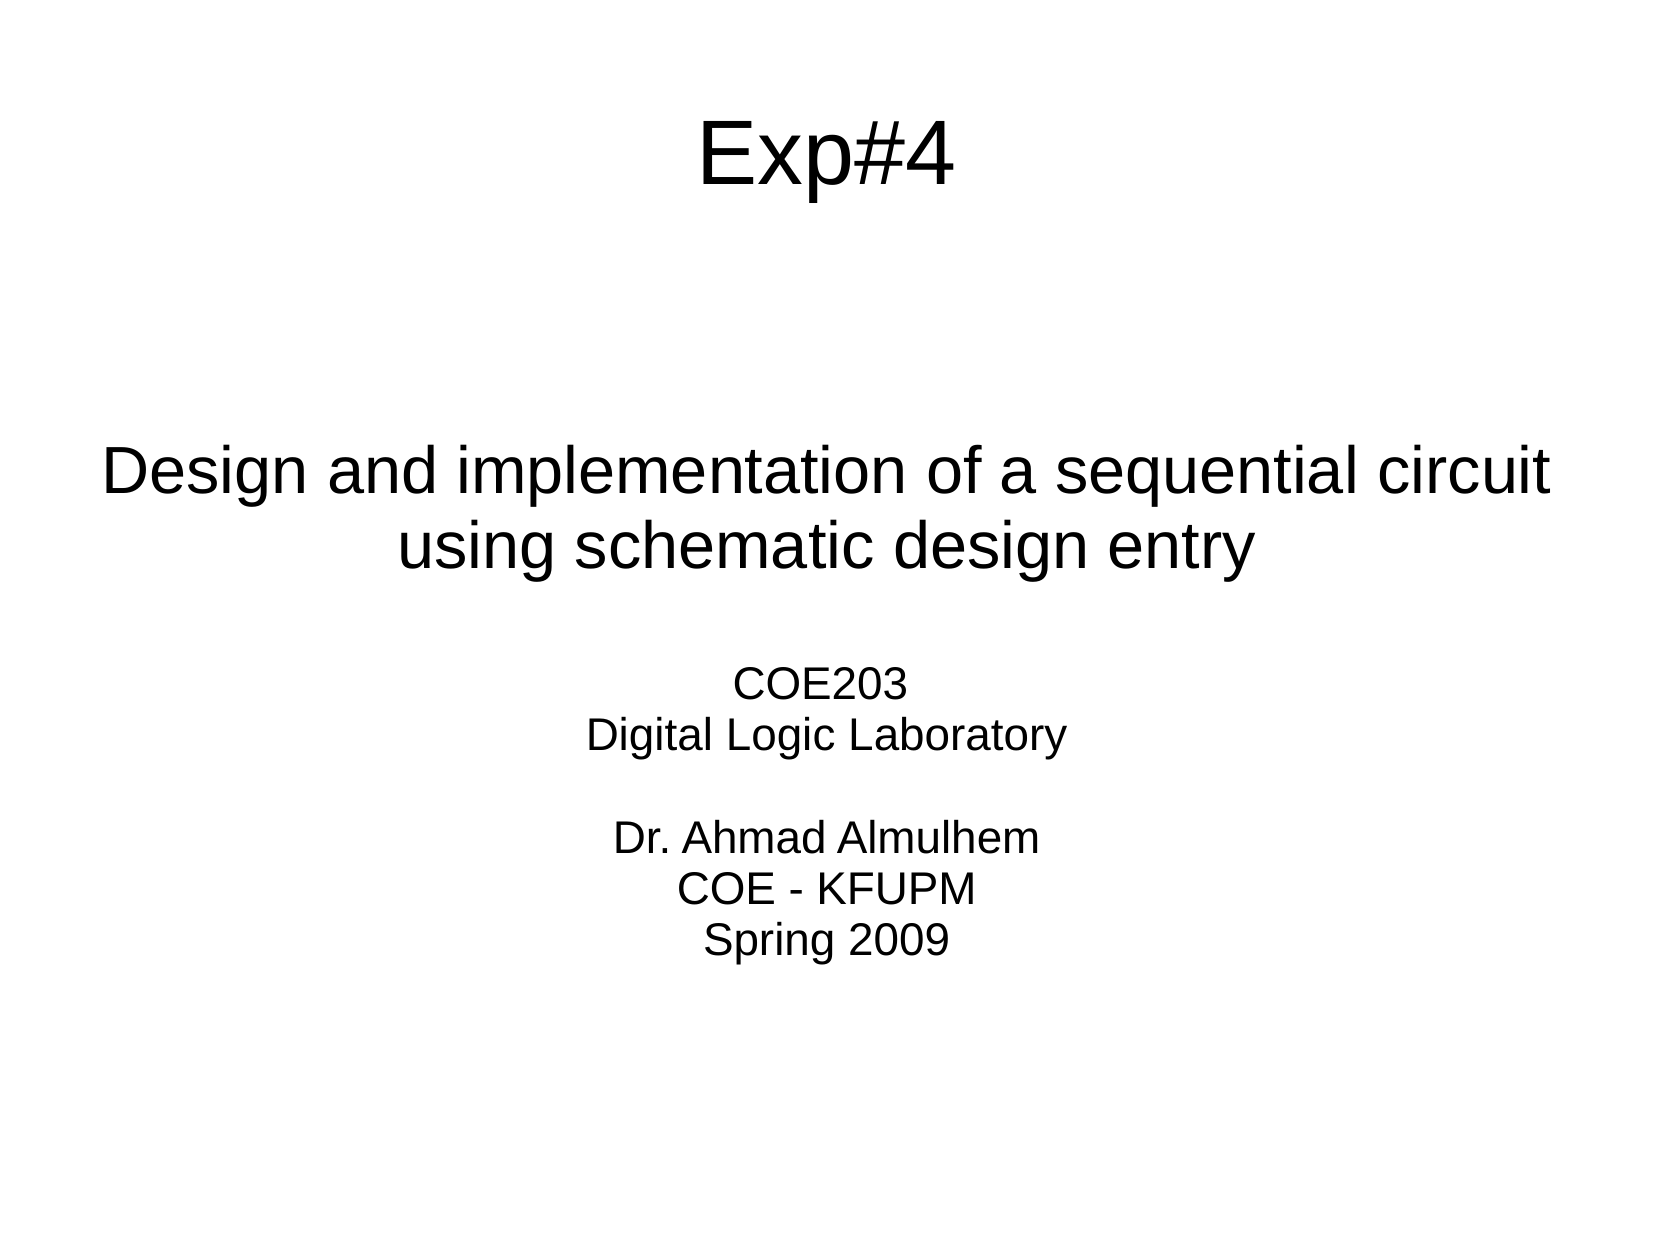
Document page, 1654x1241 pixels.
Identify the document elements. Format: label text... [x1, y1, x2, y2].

subtitle Design and implementation of a sequential circuit using schematic design entry COE203 Digital Logic Laboratory Dr. Ahmad Almulhem COE - KFUPM Spring 2009 [82, 297, 1571, 1102]
title Exp#4 [82, 56, 1571, 250]
